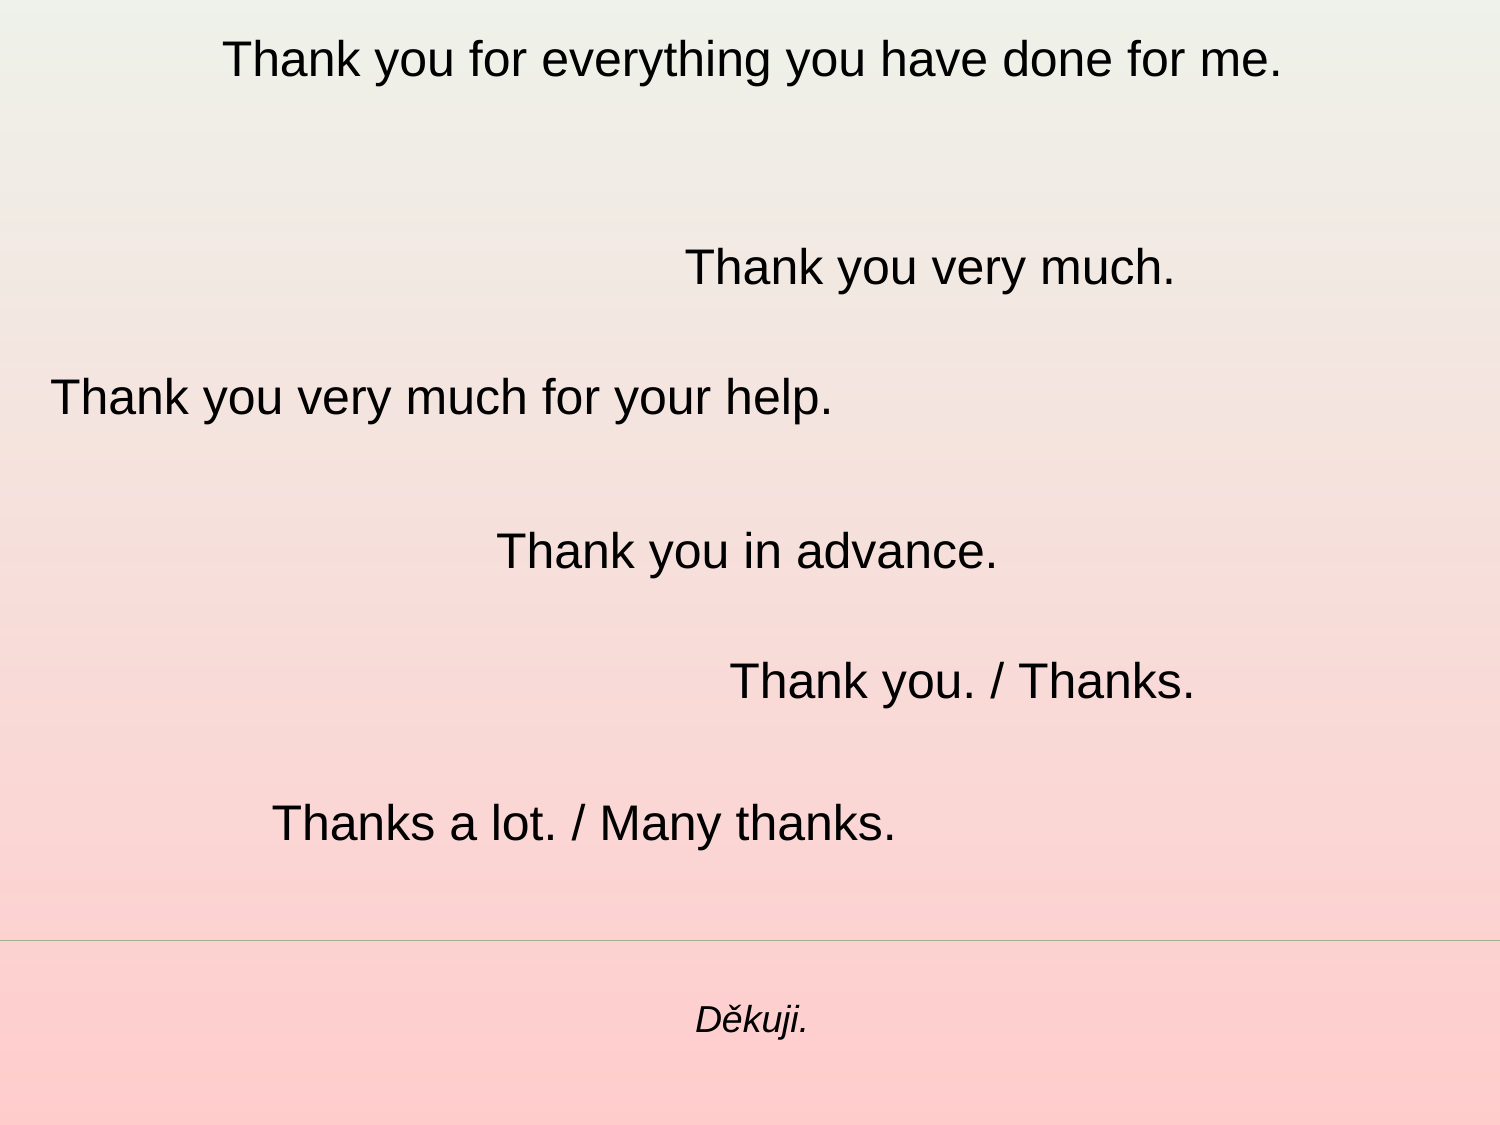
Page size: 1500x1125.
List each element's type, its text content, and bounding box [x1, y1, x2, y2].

text_box Thanks a lot. / Many thanks. [256, 782, 913, 858]
text_box Thank you in advance. [481, 510, 1014, 586]
text_box Thank you. / Thanks. [714, 640, 1500, 716]
text_box Thank you for everything you have done for me. [5, 18, 1500, 95]
text_box Děkuji. [680, 987, 825, 1049]
text_box Thank you very much. [669, 227, 1192, 303]
text_box Thank you very much for your help. [35, 356, 1500, 433]
